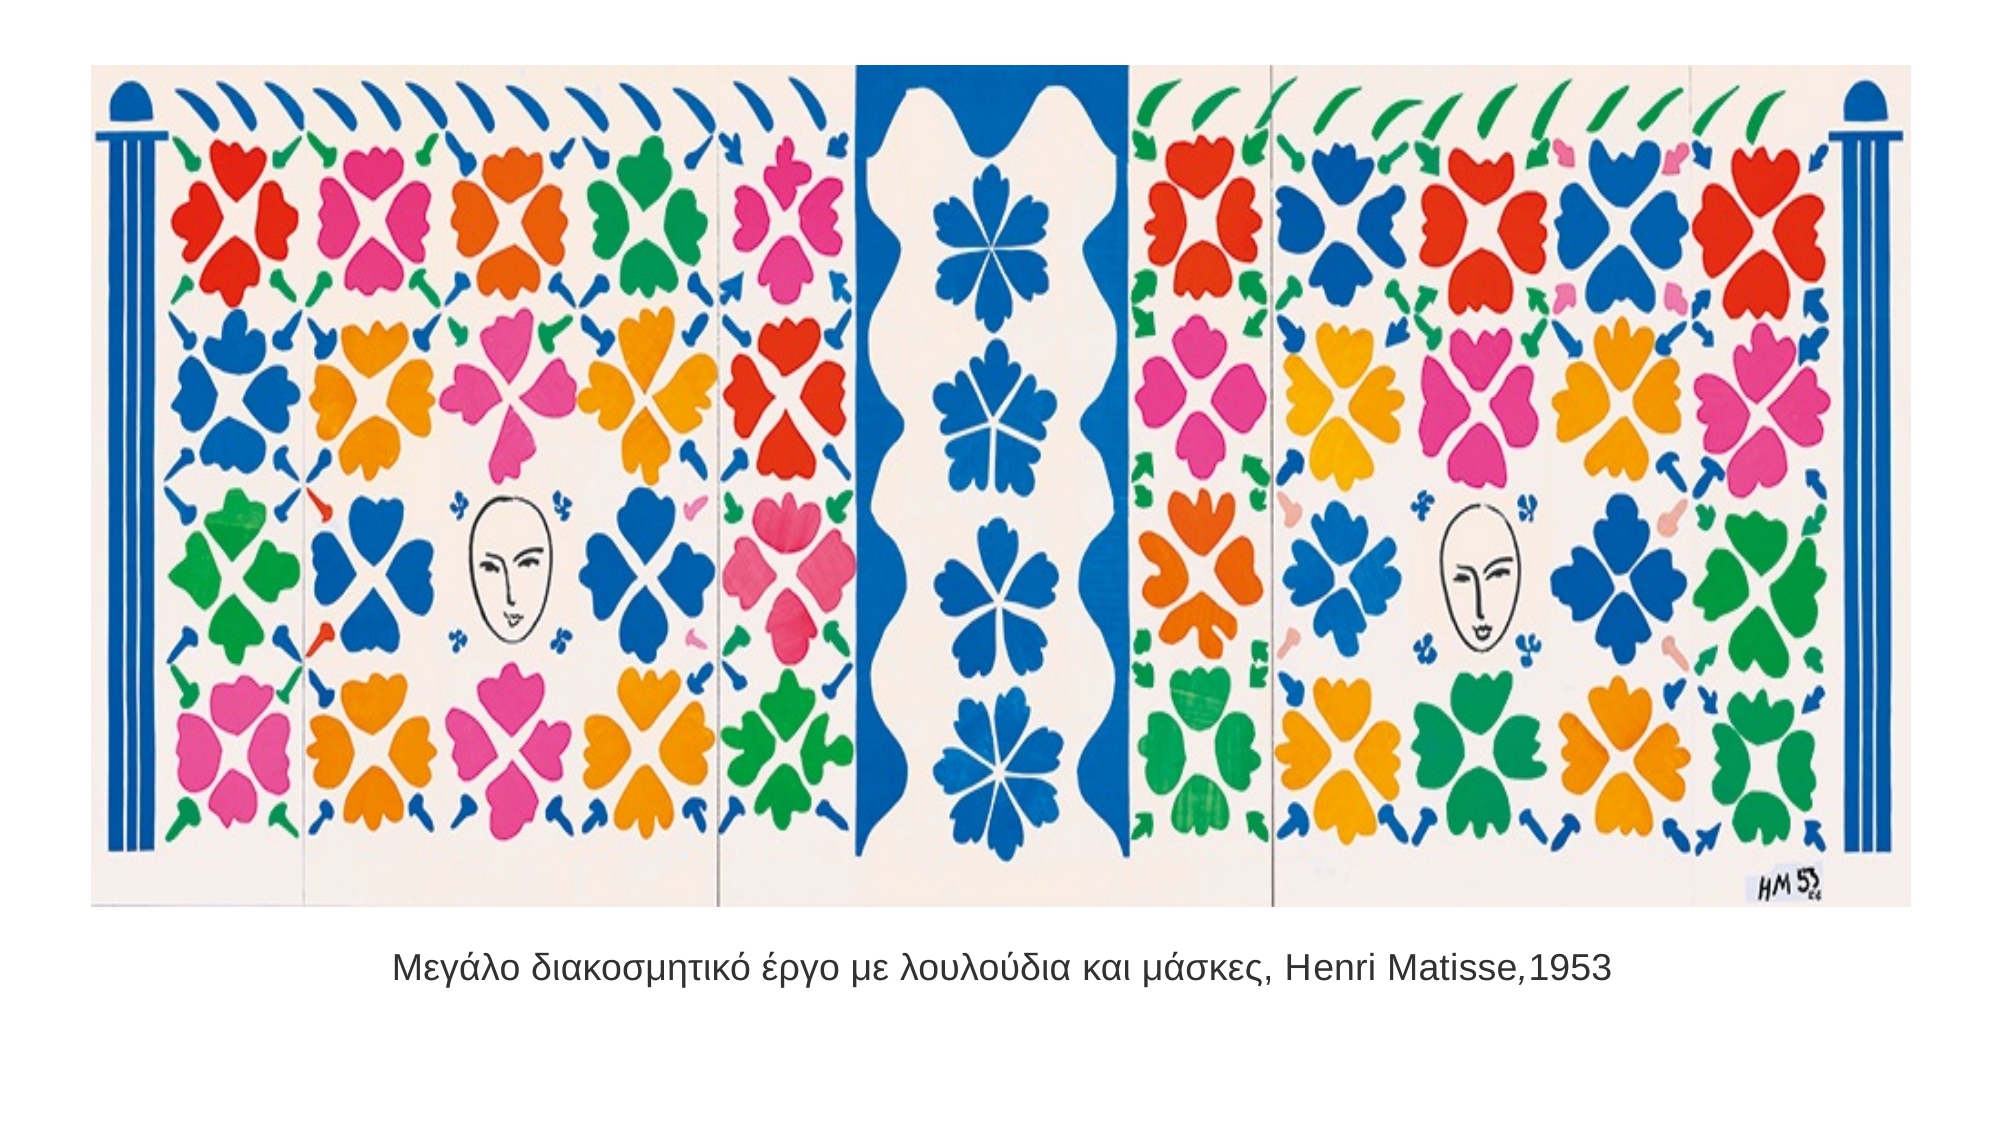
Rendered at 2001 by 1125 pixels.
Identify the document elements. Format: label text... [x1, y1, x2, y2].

text_box Μεγάλο διακοσμητικό έργο με λουλούδια και μάσκες, Ηenri Matisse,1953 [93, 933, 1911, 1041]
picture [91, 65, 1911, 907]
